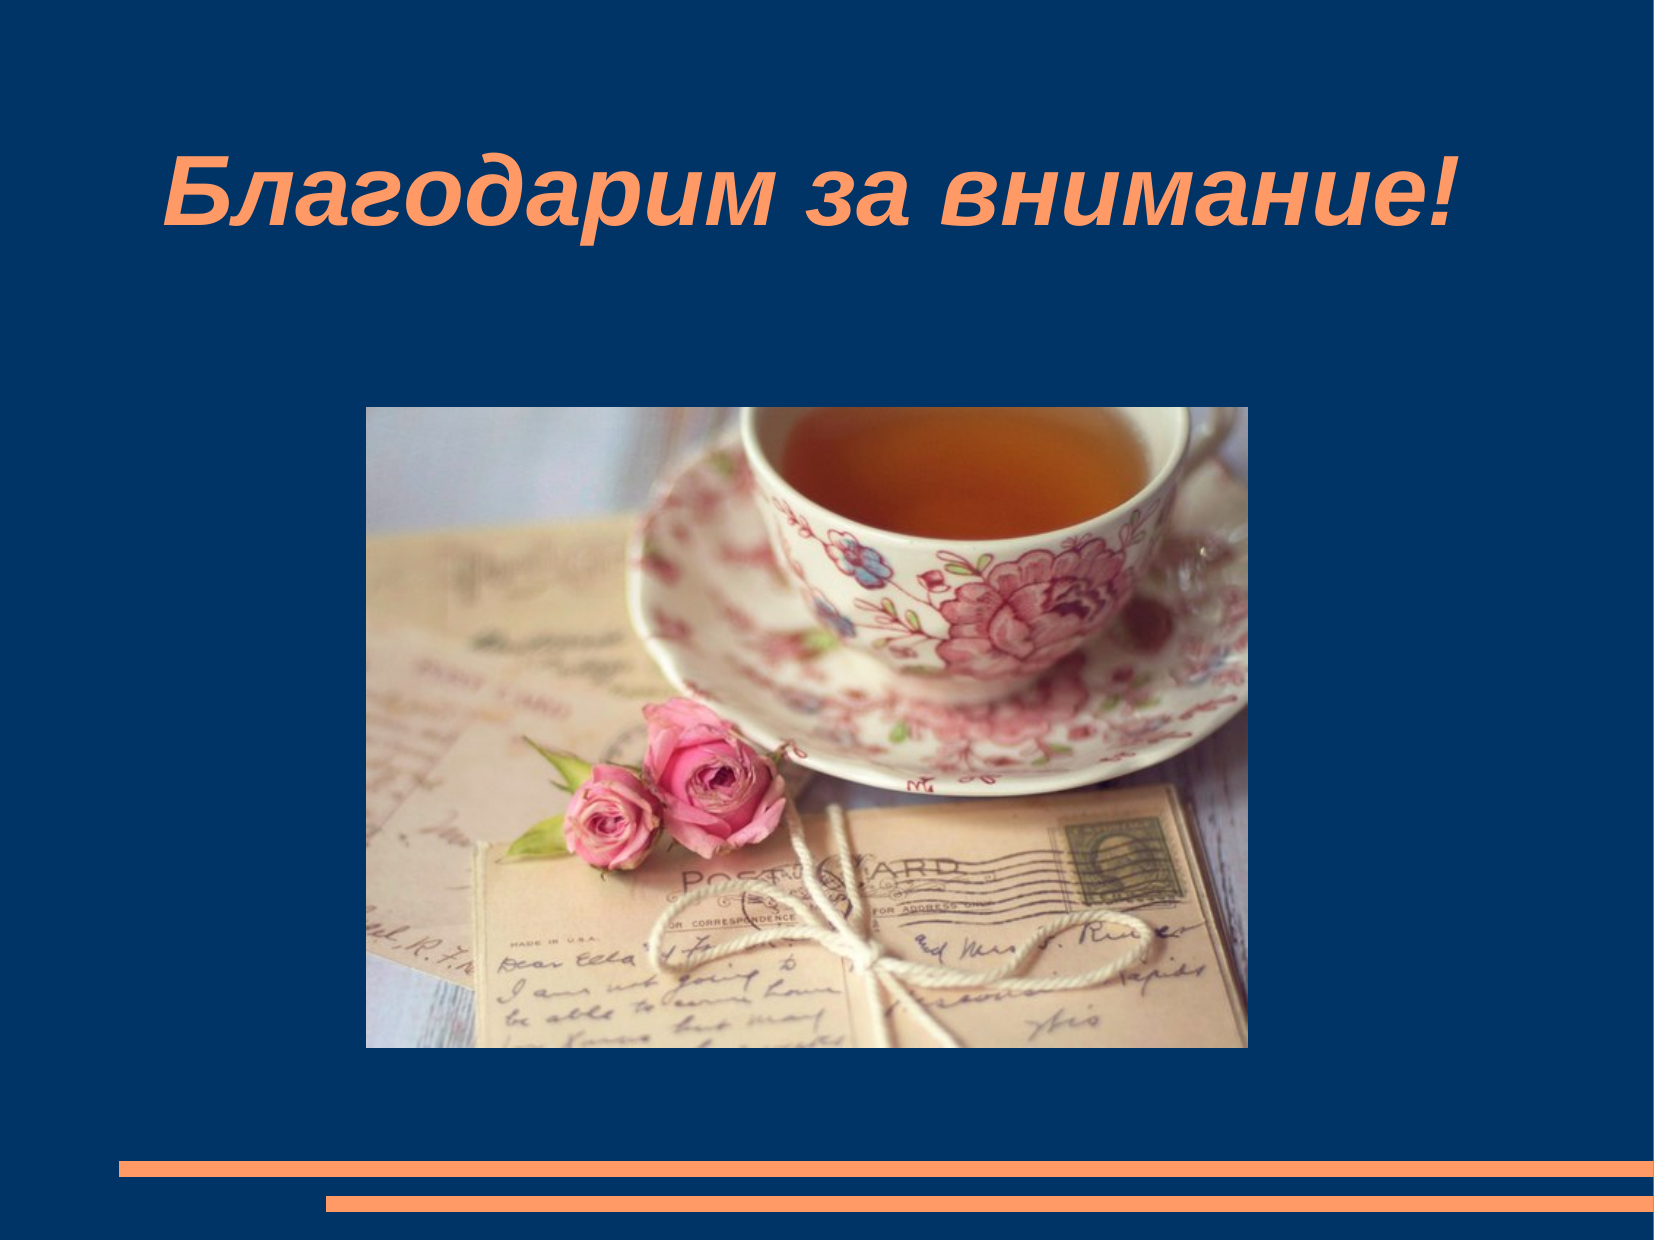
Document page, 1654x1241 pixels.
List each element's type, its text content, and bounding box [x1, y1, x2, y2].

title Благодарим за внимание! [106, 123, 1519, 367]
picture [366, 407, 1248, 1048]
